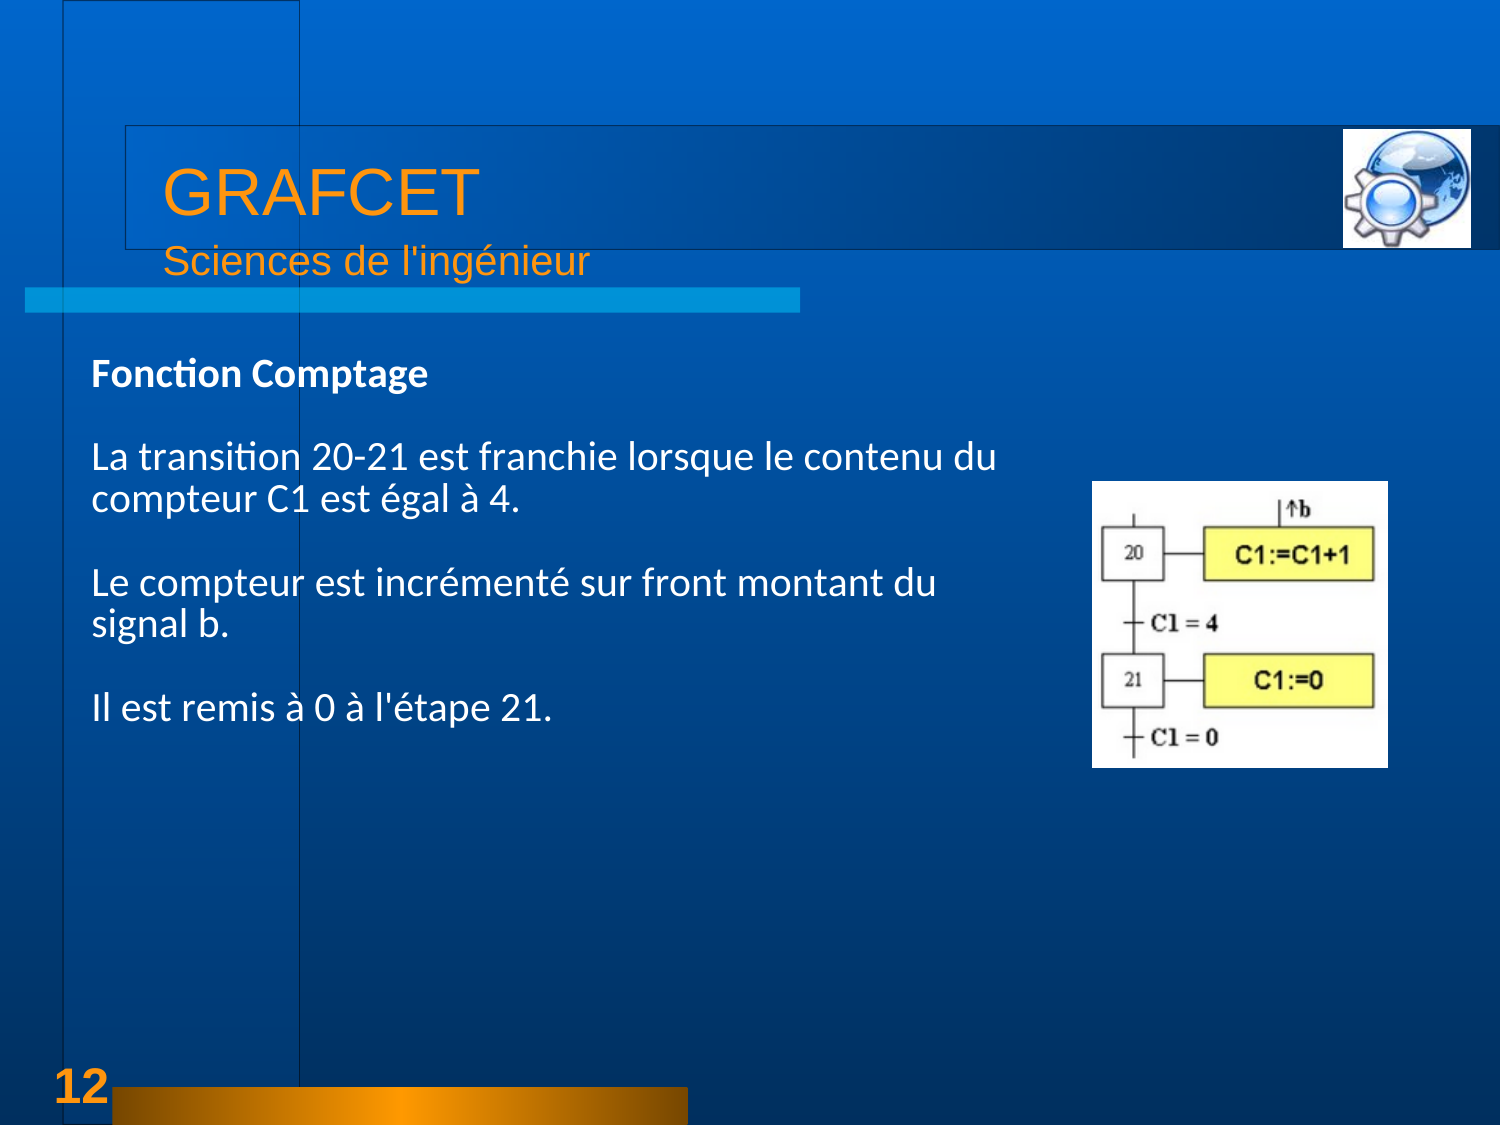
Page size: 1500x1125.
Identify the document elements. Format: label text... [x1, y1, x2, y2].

picture [1092, 481, 1388, 768]
text_box Fonction Comptage La transition 20-21 est franchie lorsque le contenu du compteur C1 est égal à 4. Le compteur est incrémenté sur front montant du signal b. Il est remis à 0 à l'étape 21. [76, 348, 1034, 1004]
picture [1343, 129, 1471, 248]
